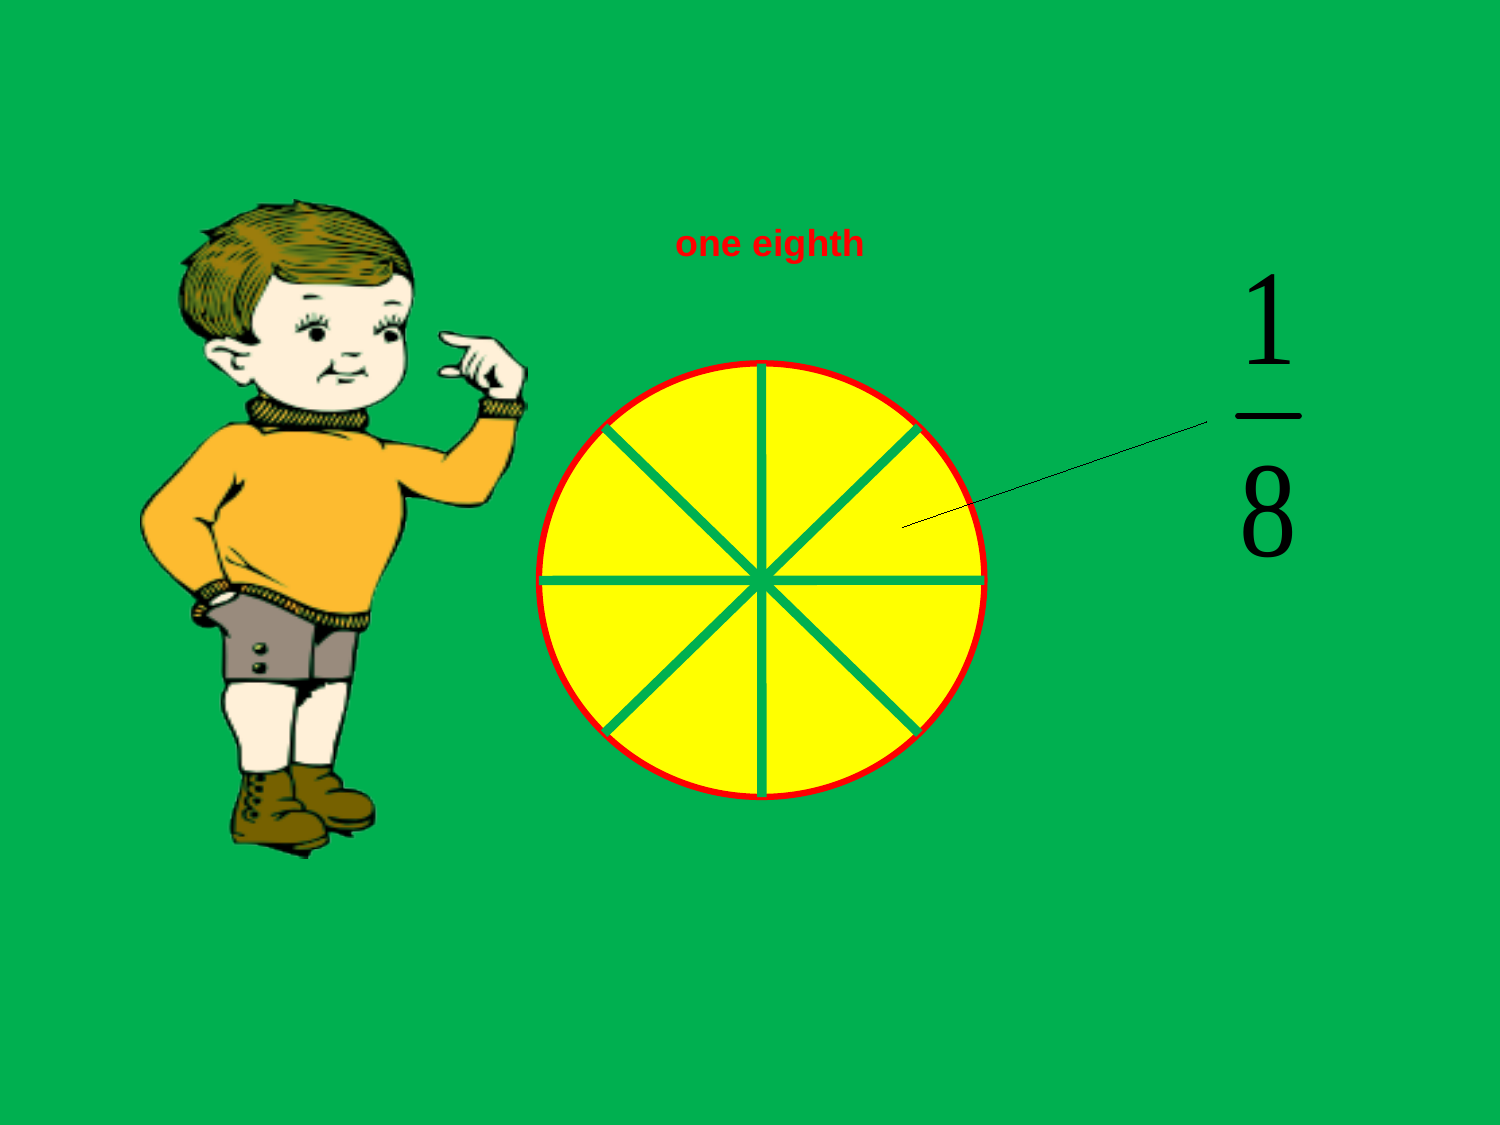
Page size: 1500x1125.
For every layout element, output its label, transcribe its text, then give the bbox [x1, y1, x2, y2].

text_box [539, 431, 748, 575]
text_box [776, 585, 985, 730]
text_box one eighth [660, 210, 881, 272]
text_box [608, 363, 756, 567]
text_box [767, 593, 916, 797]
text_box [775, 430, 985, 575]
text_box [607, 593, 757, 797]
text_box [767, 363, 916, 567]
chart [1218, 234, 1325, 586]
picture [140, 199, 528, 859]
text_box [539, 586, 747, 730]
